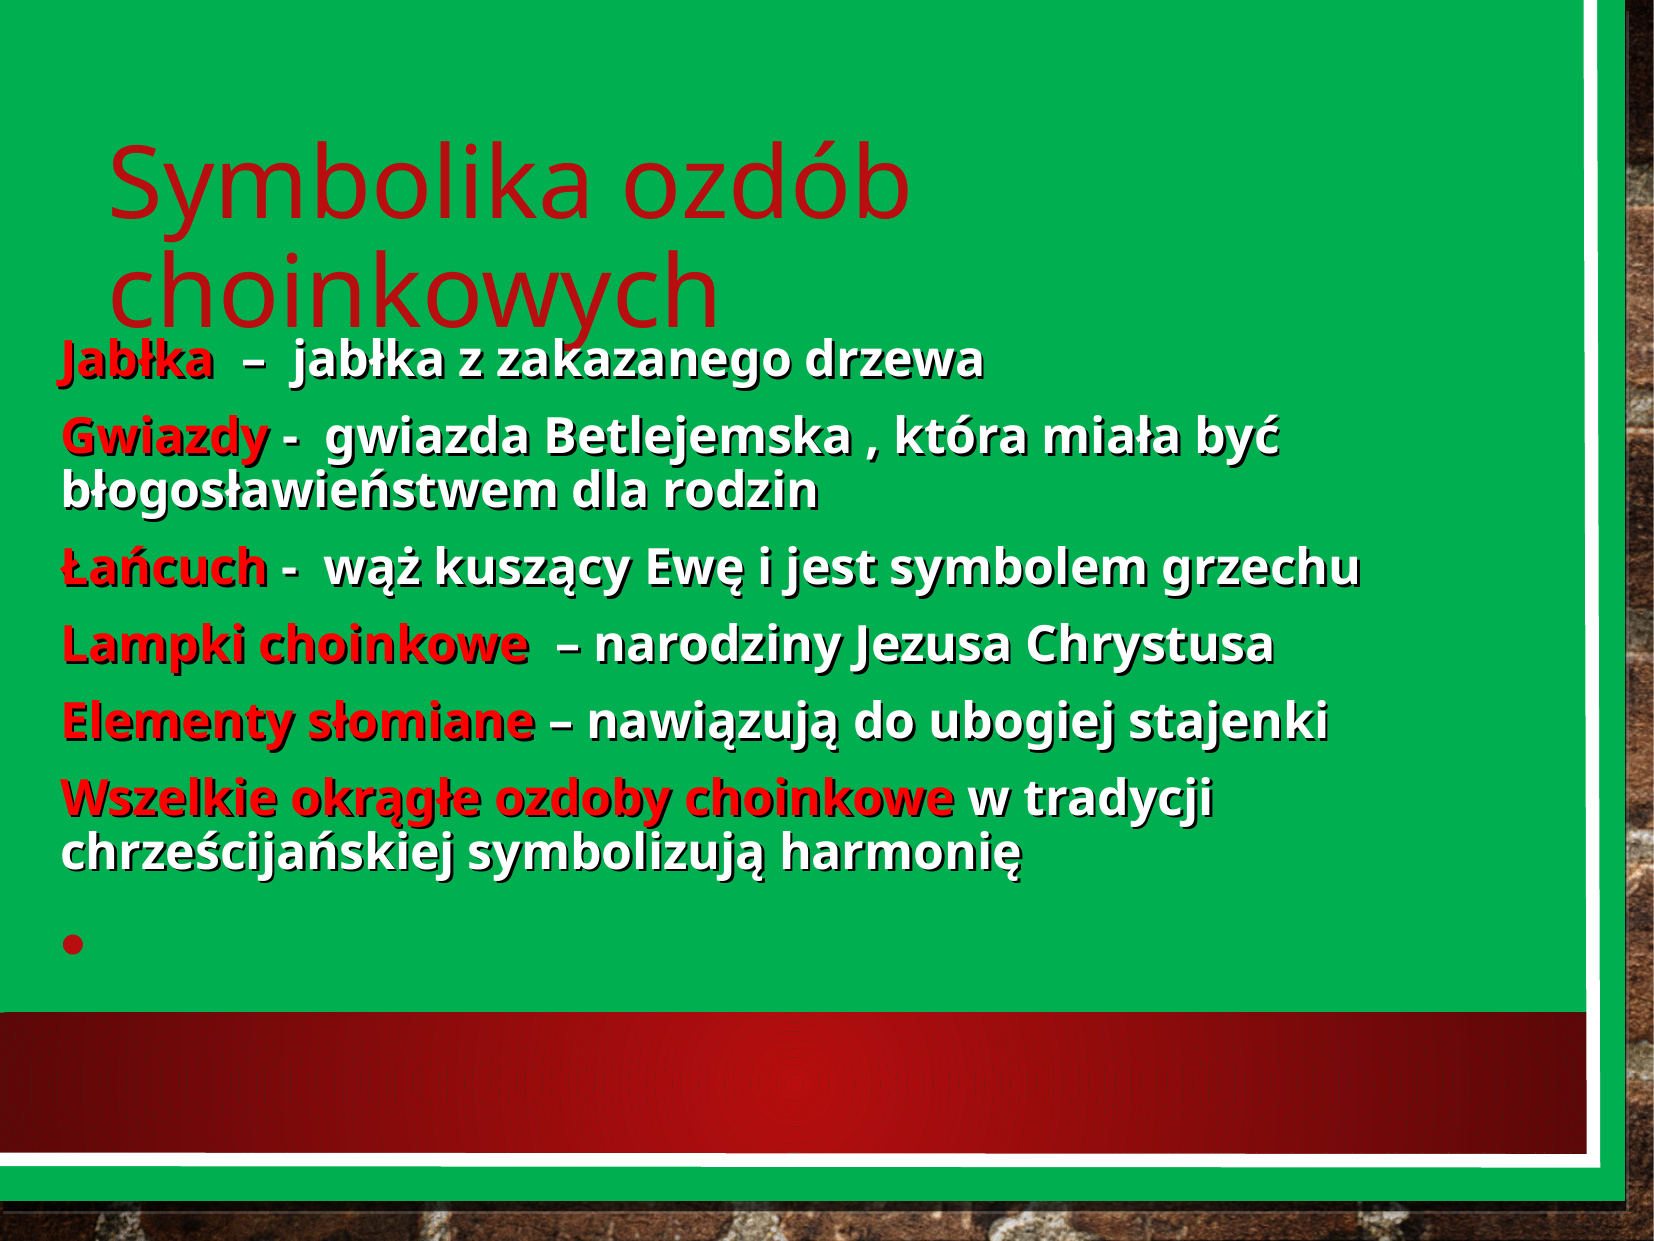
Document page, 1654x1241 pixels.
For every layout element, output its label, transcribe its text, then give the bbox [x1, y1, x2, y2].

title Symbolika ozdób choinkowych [93, 124, 1504, 333]
list Jabłka – jabłka z zakazanego drzewa Gwiazdy - gwiazda Betlejemska , która miała być błogosławieństwem dla rodzin Łańcuch - wąż kuszący Ewę i jest symbolem grzechu Lampki choinkowe – narodziny Jezusa Chrystusa Elementy słomiane – nawiązują do ubogiej stajenki Wszelkie okrągłe ozdoby choinkowe w tradycji chrześcijańskiej symbolizują harmonię [45, 285, 1385, 1034]
